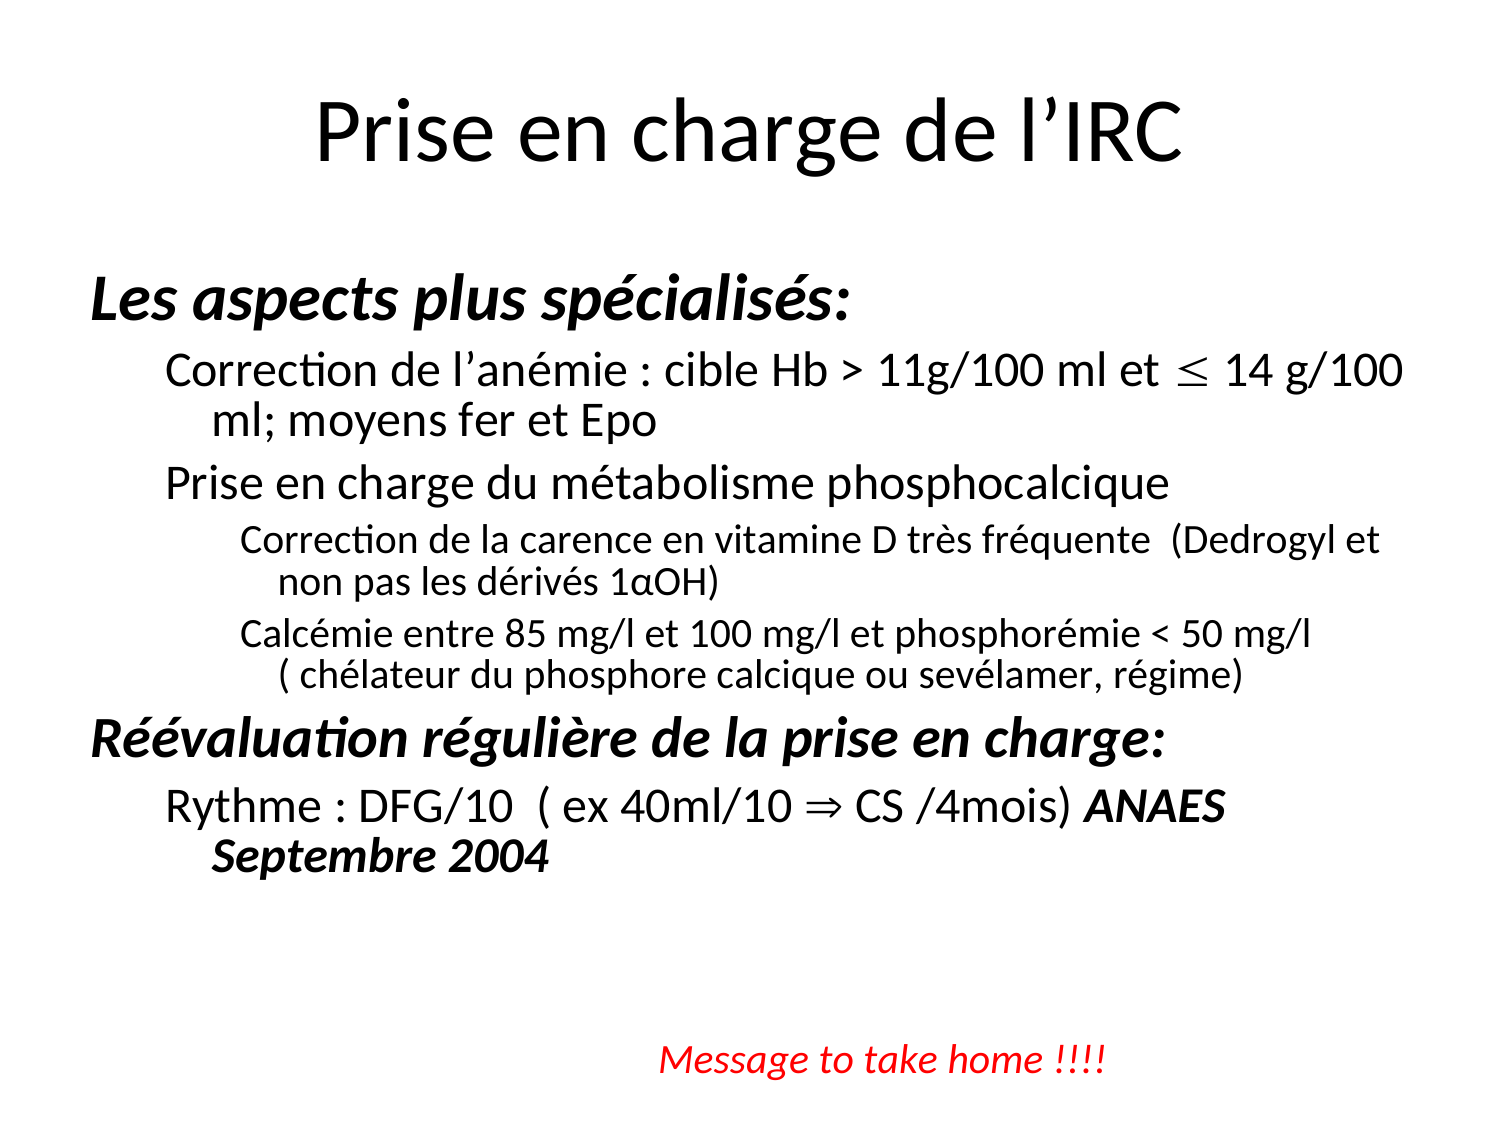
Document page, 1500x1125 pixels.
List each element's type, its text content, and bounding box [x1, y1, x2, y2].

title Prise en charge de l’IRC [75, 45, 1426, 233]
list Les aspects plus spécialisés: Correction de l’anémie : cible Hb > 11g/100 ml et  14 g/100 ml; moyens fer et Epo Prise en charge du métabolisme phosphocalcique Correction de la carence en vitamine D très fréquente (Dedrogyl et non pas les dérivés 1αOH) Calcémie entre 85 mg/l et 100 mg/l et phosphorémie < 50 mg/l ( chélateur du phosphore calcique ou sevélamer, régime) Réévaluation régulière de la prise en charge: Rythme : DFG/10 ( ex 40ml/10  CS /4mois) ANAES Septembre 2004 [75, 262, 1426, 1095]
text_box Message to take home !!!! [643, 1034, 1123, 1125]
